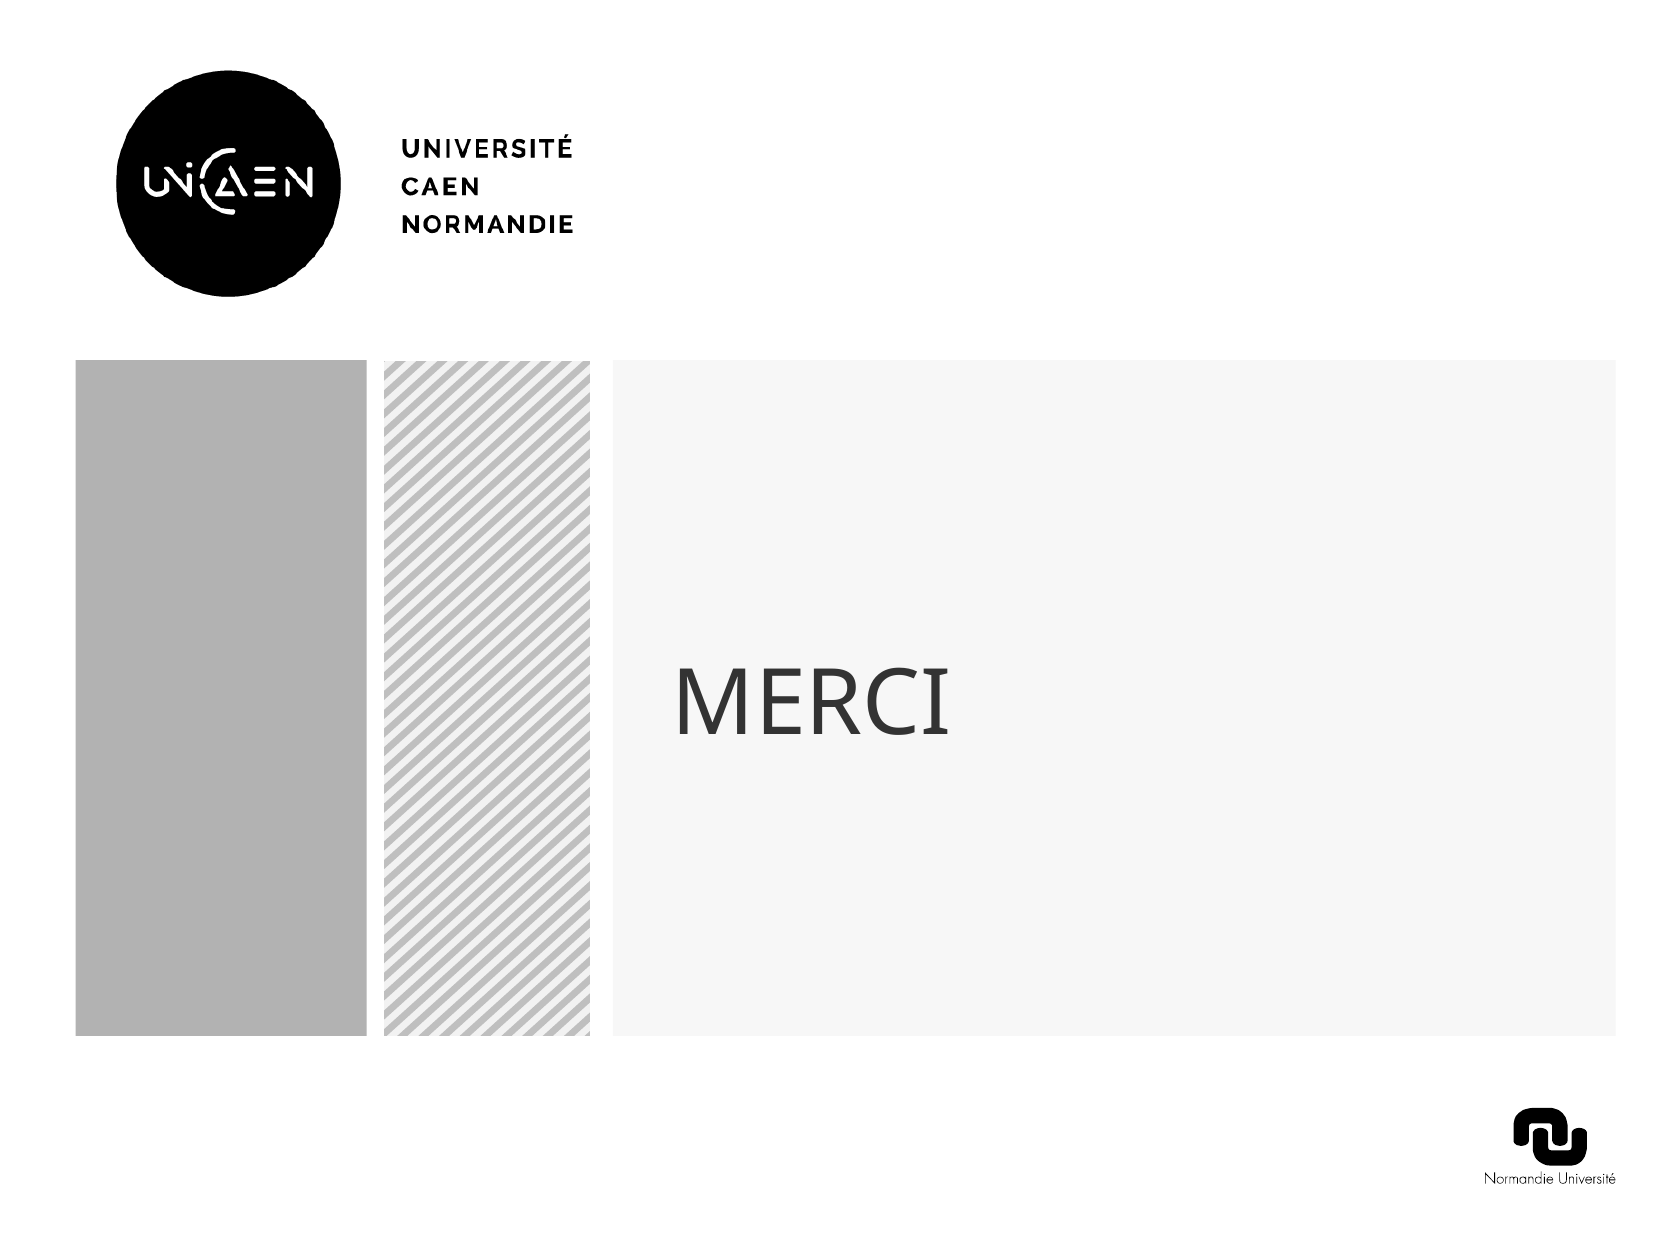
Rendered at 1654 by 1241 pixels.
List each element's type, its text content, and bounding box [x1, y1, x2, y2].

title MERCI [612, 360, 1619, 1038]
picture [383, 20, 592, 347]
picture [69, 20, 351, 347]
